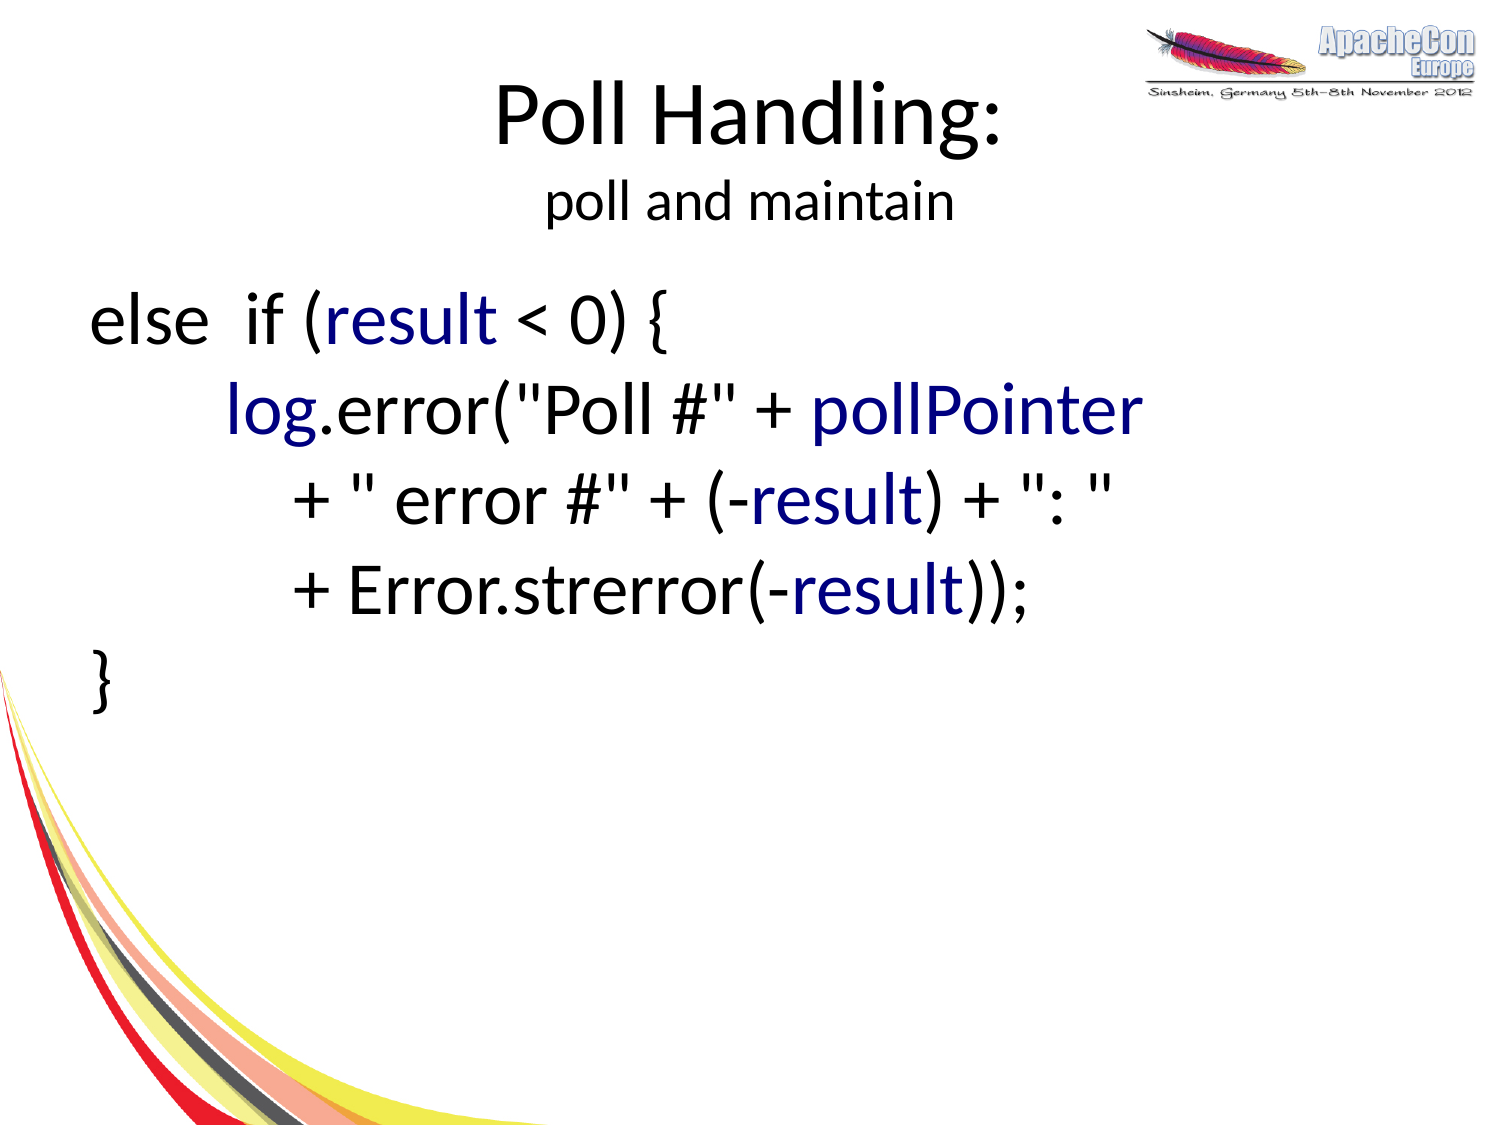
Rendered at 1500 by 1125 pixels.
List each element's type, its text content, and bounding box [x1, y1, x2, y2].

list else if (result < 0) { log.error("Poll #" + pollPointer + " error #" + (-result) + ": " + Error.strerror(-result)); } [75, 262, 1425, 1094]
title Poll Handling: poll and maintain [75, 45, 1425, 233]
picture [0, 0, 1500, 1125]
